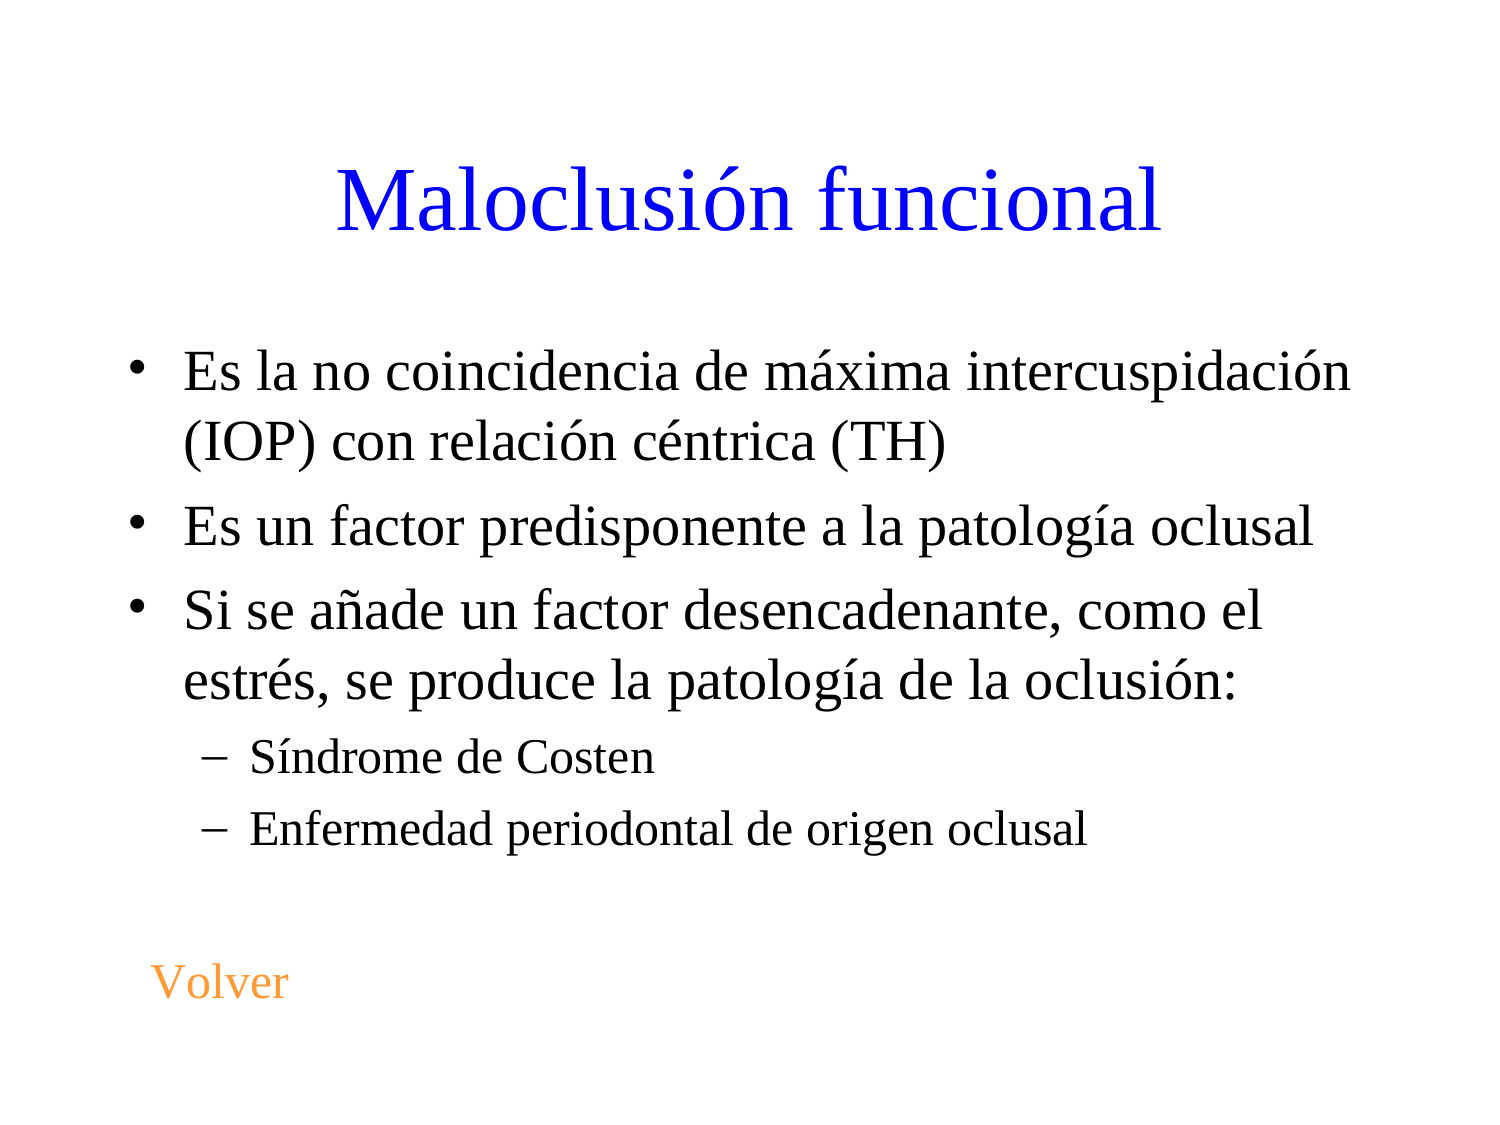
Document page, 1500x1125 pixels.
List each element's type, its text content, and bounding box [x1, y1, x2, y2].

title Maloclusión funcional [112, 99, 1388, 288]
list Es la no coincidencia de máxima intercuspidación (IOP) con relación céntrica (TH) Es un factor predisponente a la patología oclusal Si se añade un factor desencadenante, como el estrés, se produce la patología de la oclusión: Síndrome de Costen Enfermedad periodontal de origen oclusal [112, 324, 1388, 1000]
text_box Volver [135, 940, 305, 1016]
